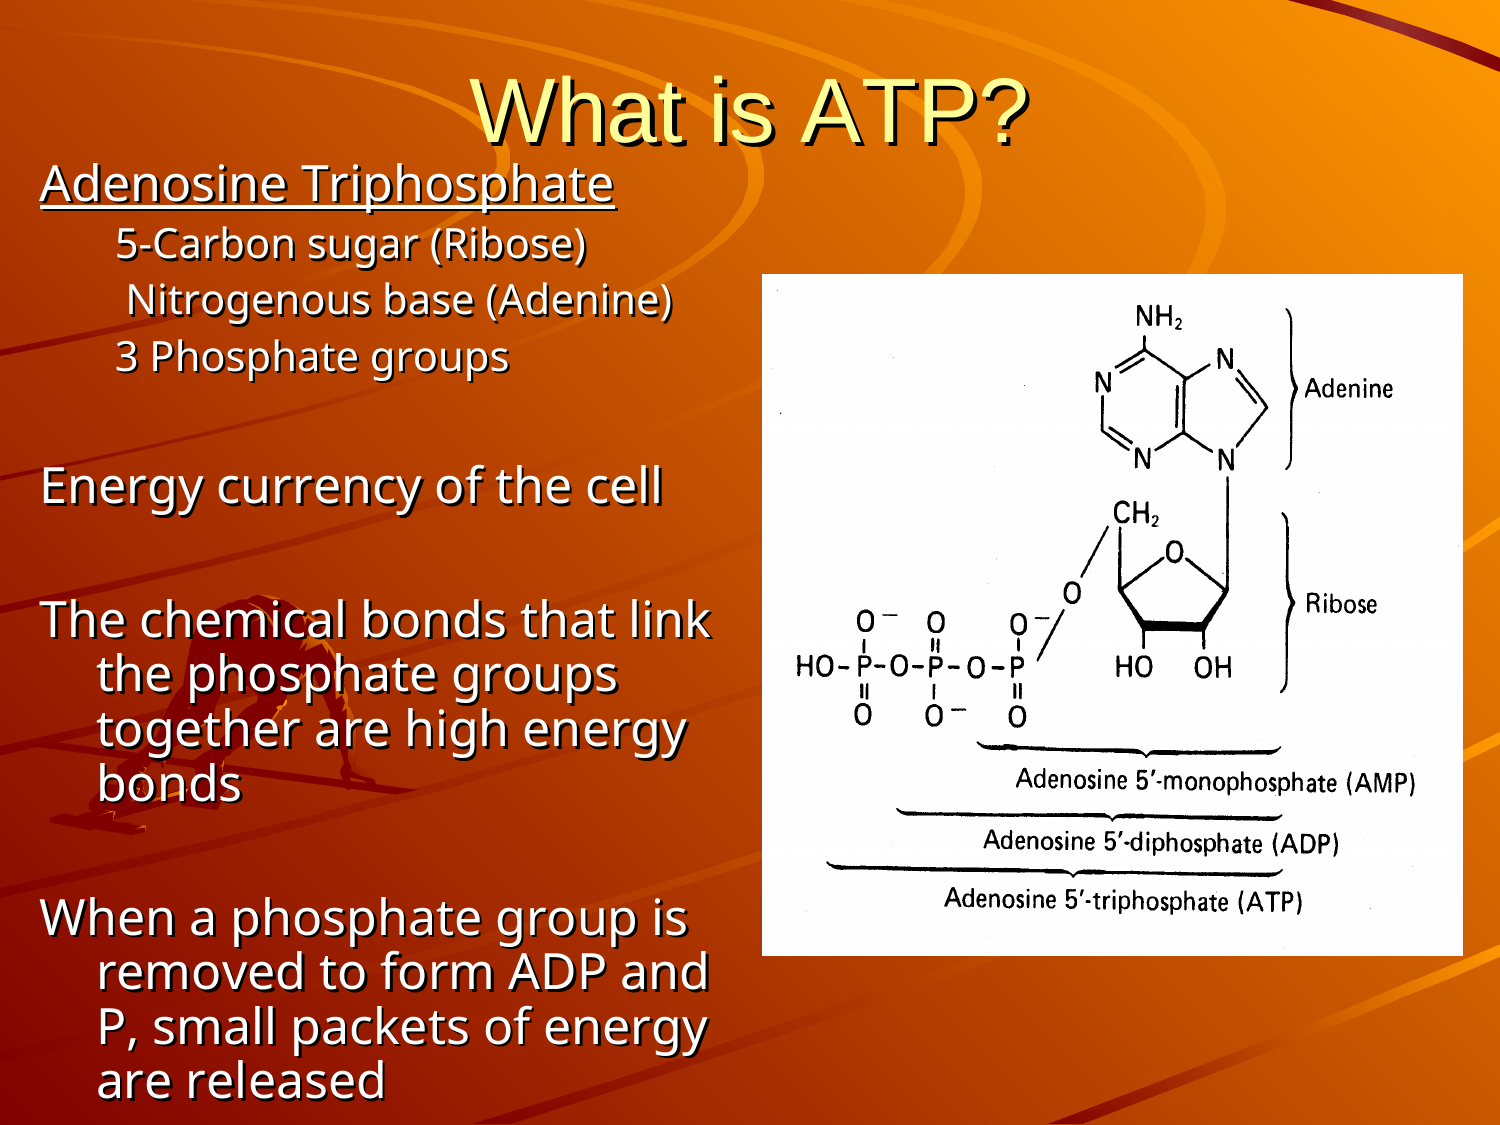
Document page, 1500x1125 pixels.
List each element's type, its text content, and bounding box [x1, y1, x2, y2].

list Adenosine Triphosphate 5-Carbon sugar (Ribose) Nitrogenous base (Adenine) 3 Phosphate groups Energy currency of the cell The chemical bonds that link the phosphate groups together are high energy bonds When a phosphate group is removed to form ADP and P, small packets of energy are released [24, 149, 775, 1101]
picture [762, 274, 1463, 956]
title What is ATP? [75, 24, 1426, 171]
